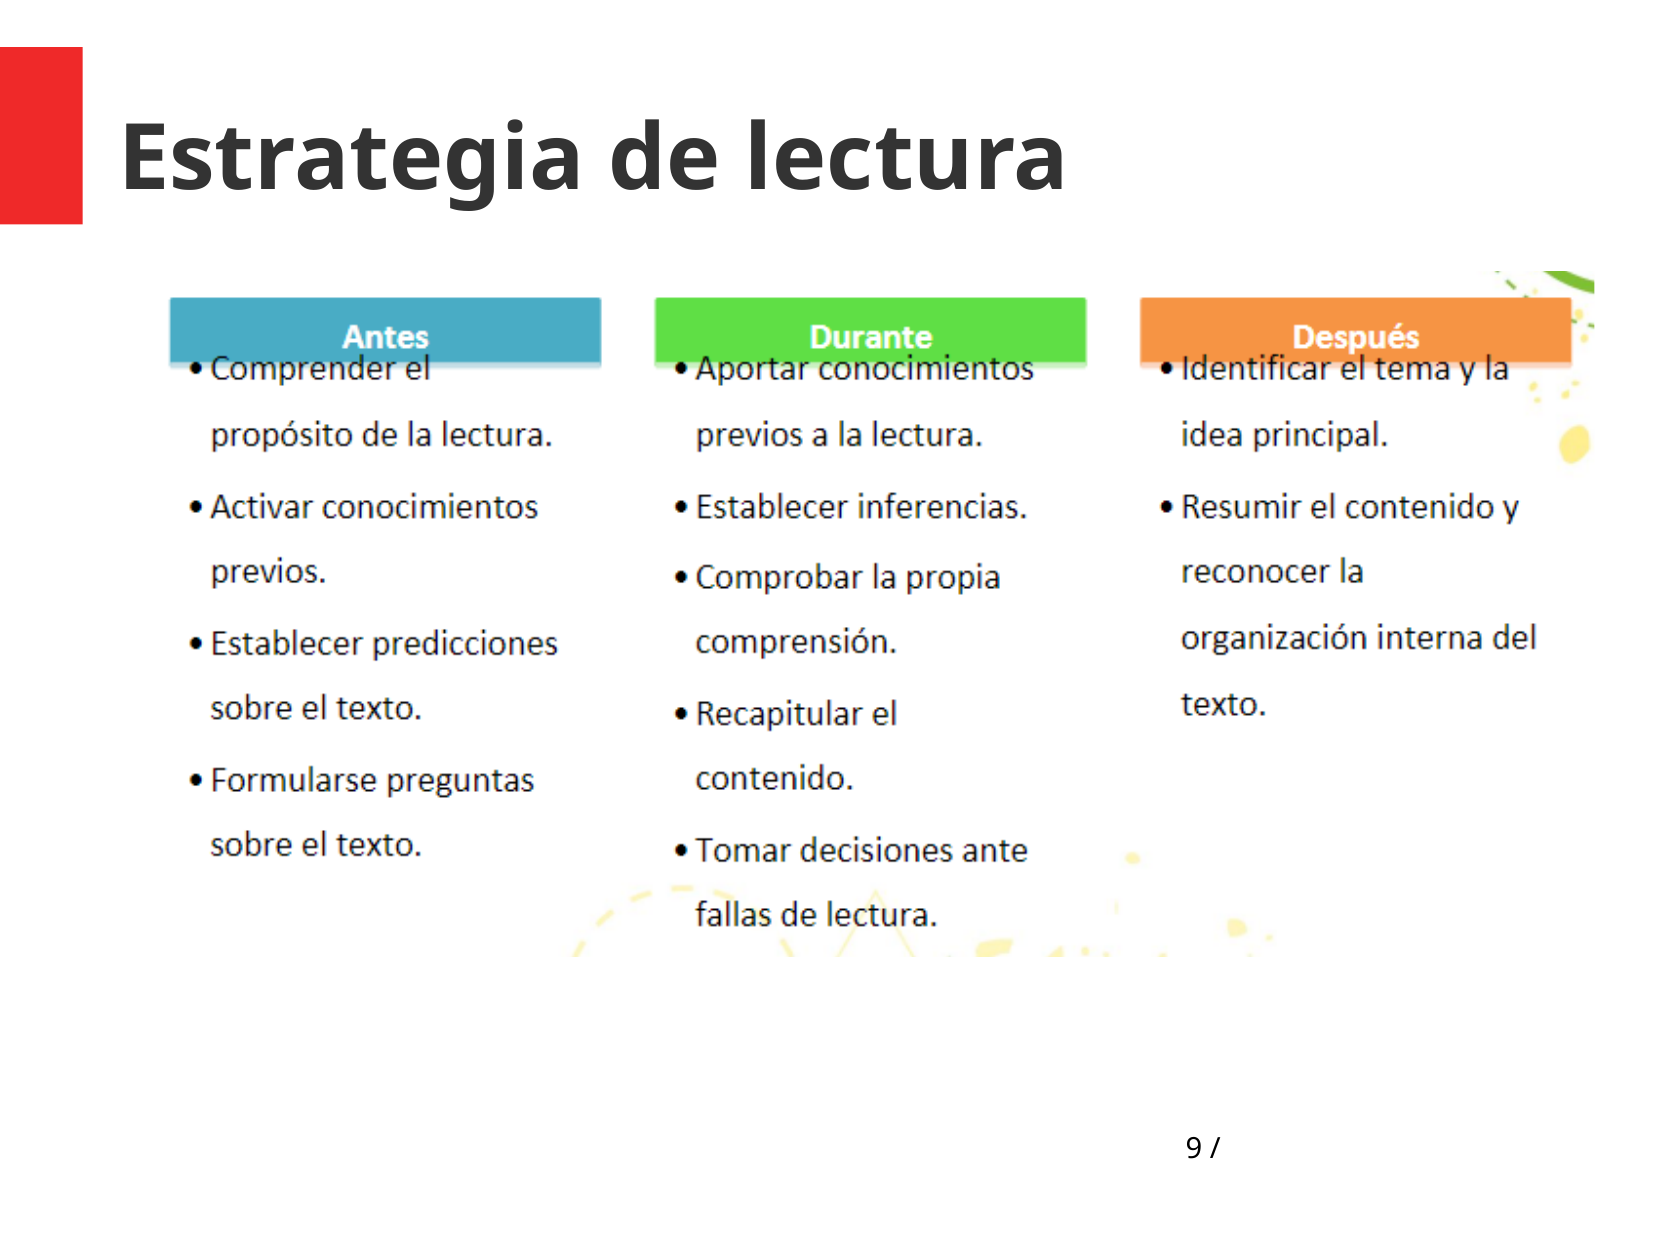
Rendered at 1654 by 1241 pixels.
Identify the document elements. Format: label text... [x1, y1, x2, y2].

picture [110, 271, 1595, 957]
title Estrategia de lectura [118, 49, 1571, 257]
text_box / [1185, 1129, 1571, 1216]
